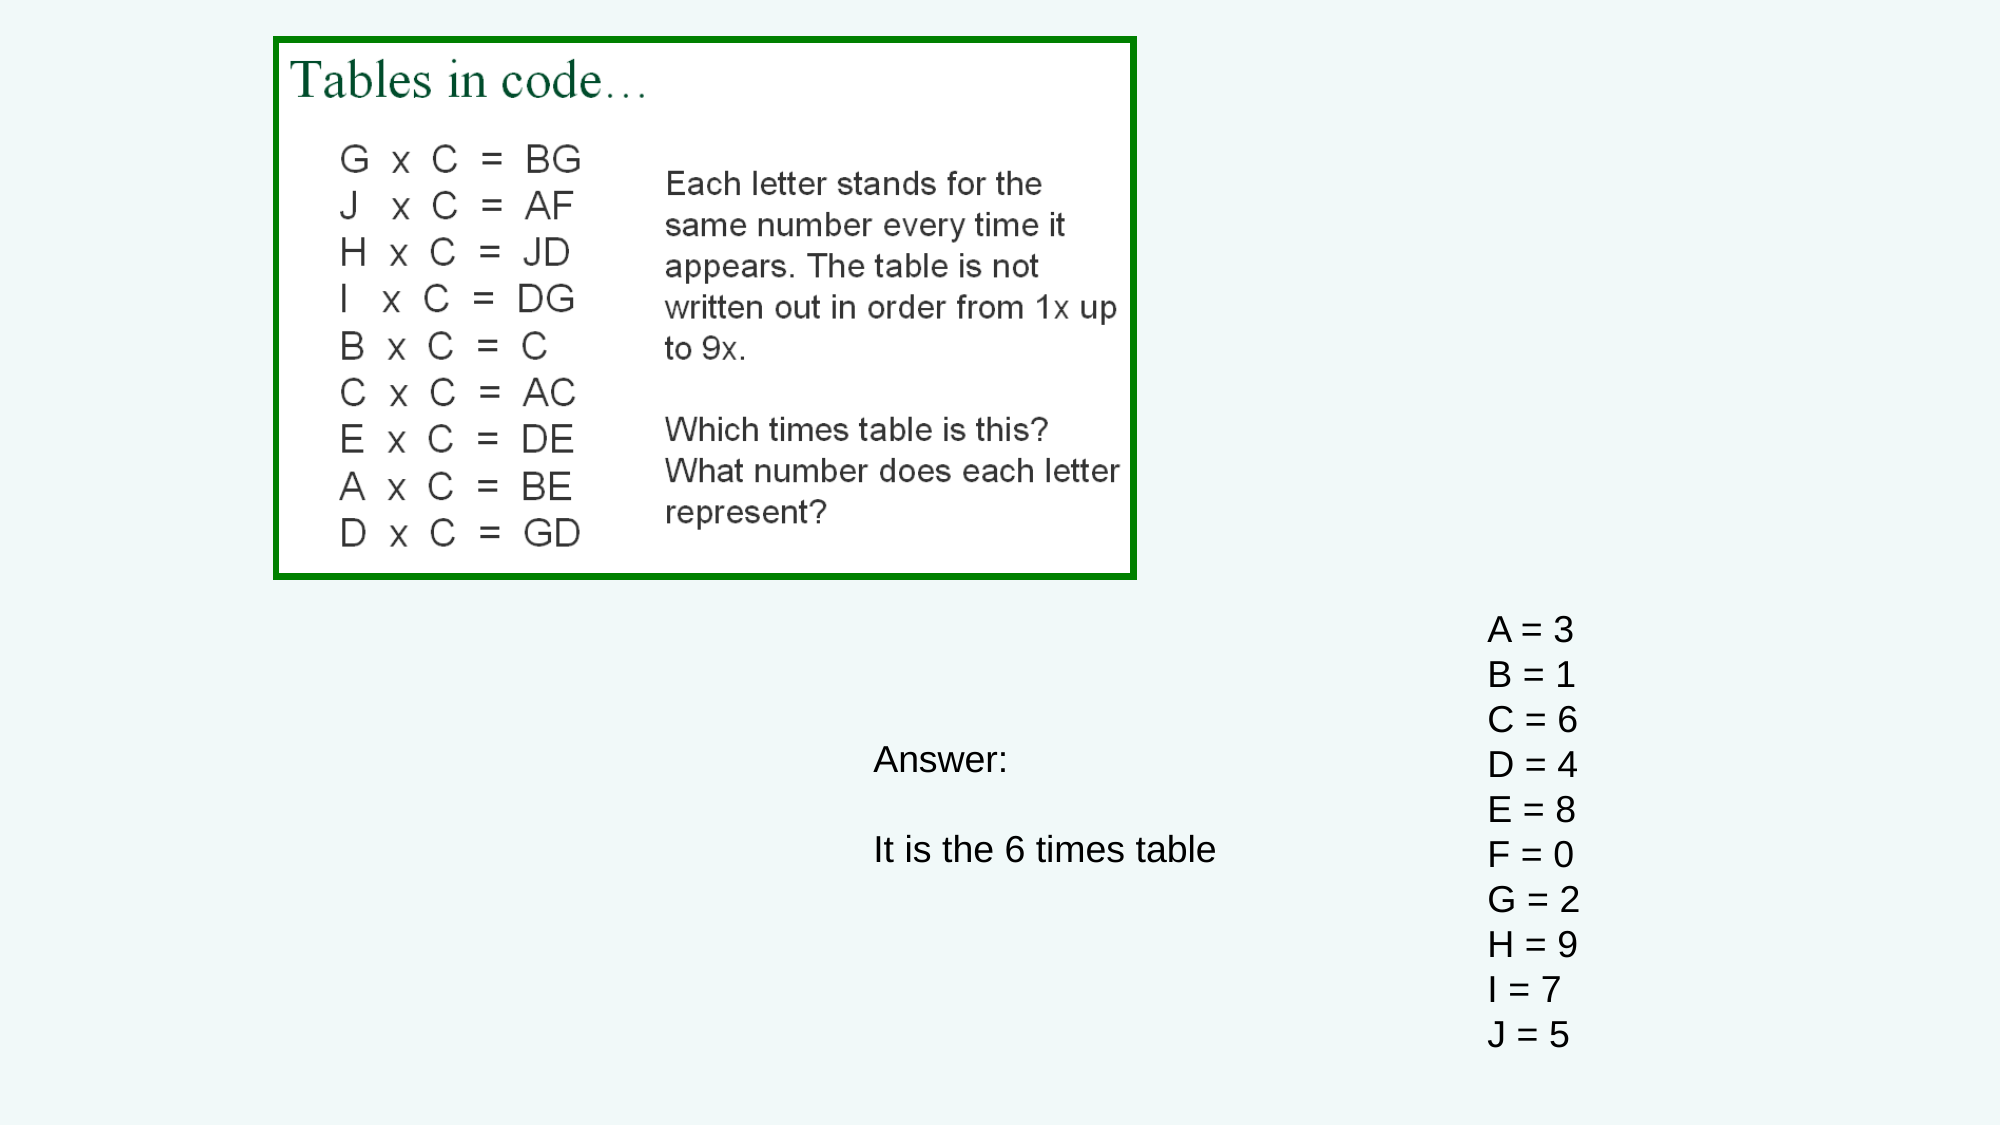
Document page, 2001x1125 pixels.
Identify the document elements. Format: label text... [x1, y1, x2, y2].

text_box Answer: It is the 6 times table [858, 727, 1233, 924]
text_box A = 3 B = 1 C = 6 D = 4 E = 8 F = 0 G = 2 H = 9 I = 7 J = 5 [1472, 597, 1596, 1064]
picture [279, 42, 1130, 573]
